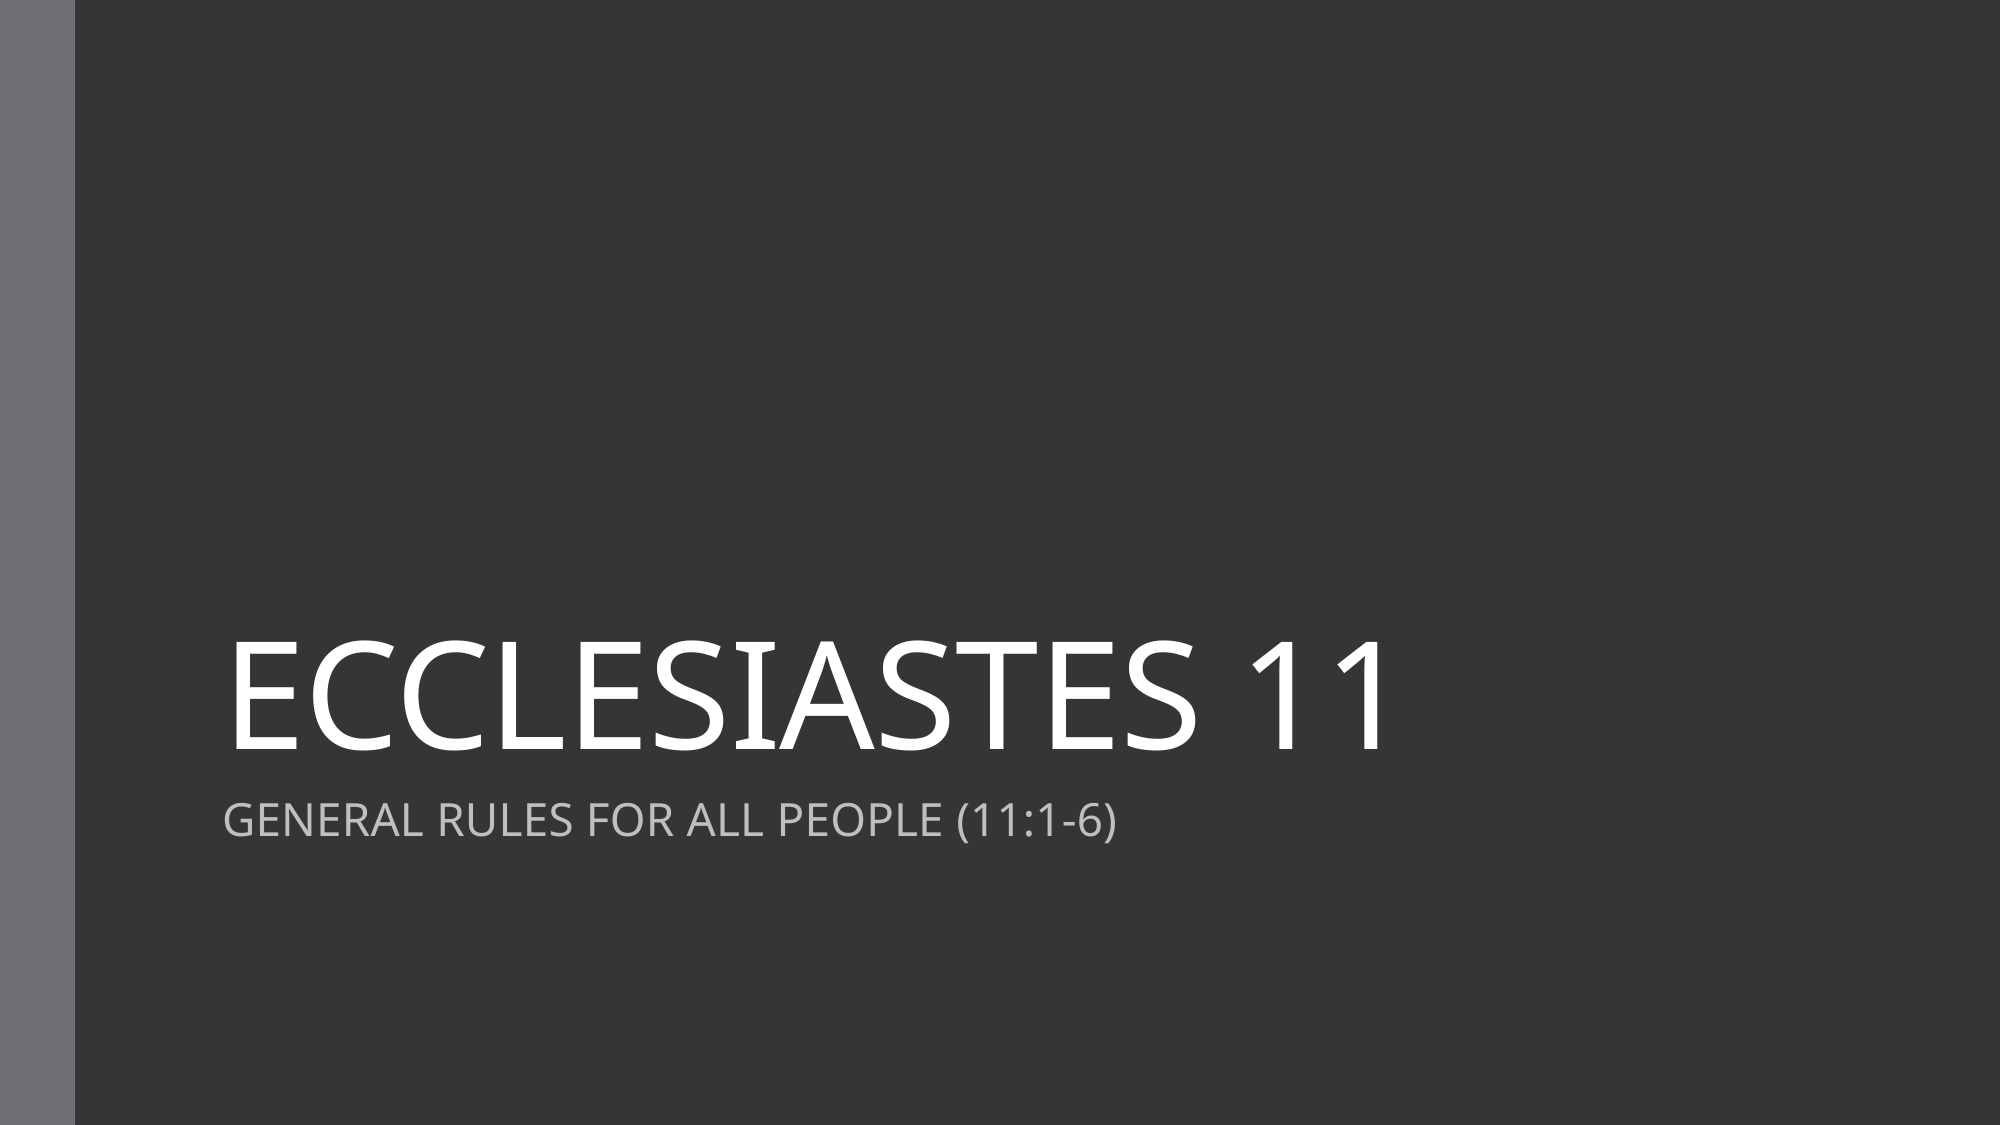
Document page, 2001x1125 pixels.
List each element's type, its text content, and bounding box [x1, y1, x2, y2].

title ECCLESIASTES 11 [206, 124, 1752, 787]
subtitle GENERAL RULES FOR ALL PEOPLE (11:1-6) [206, 787, 1752, 1066]
